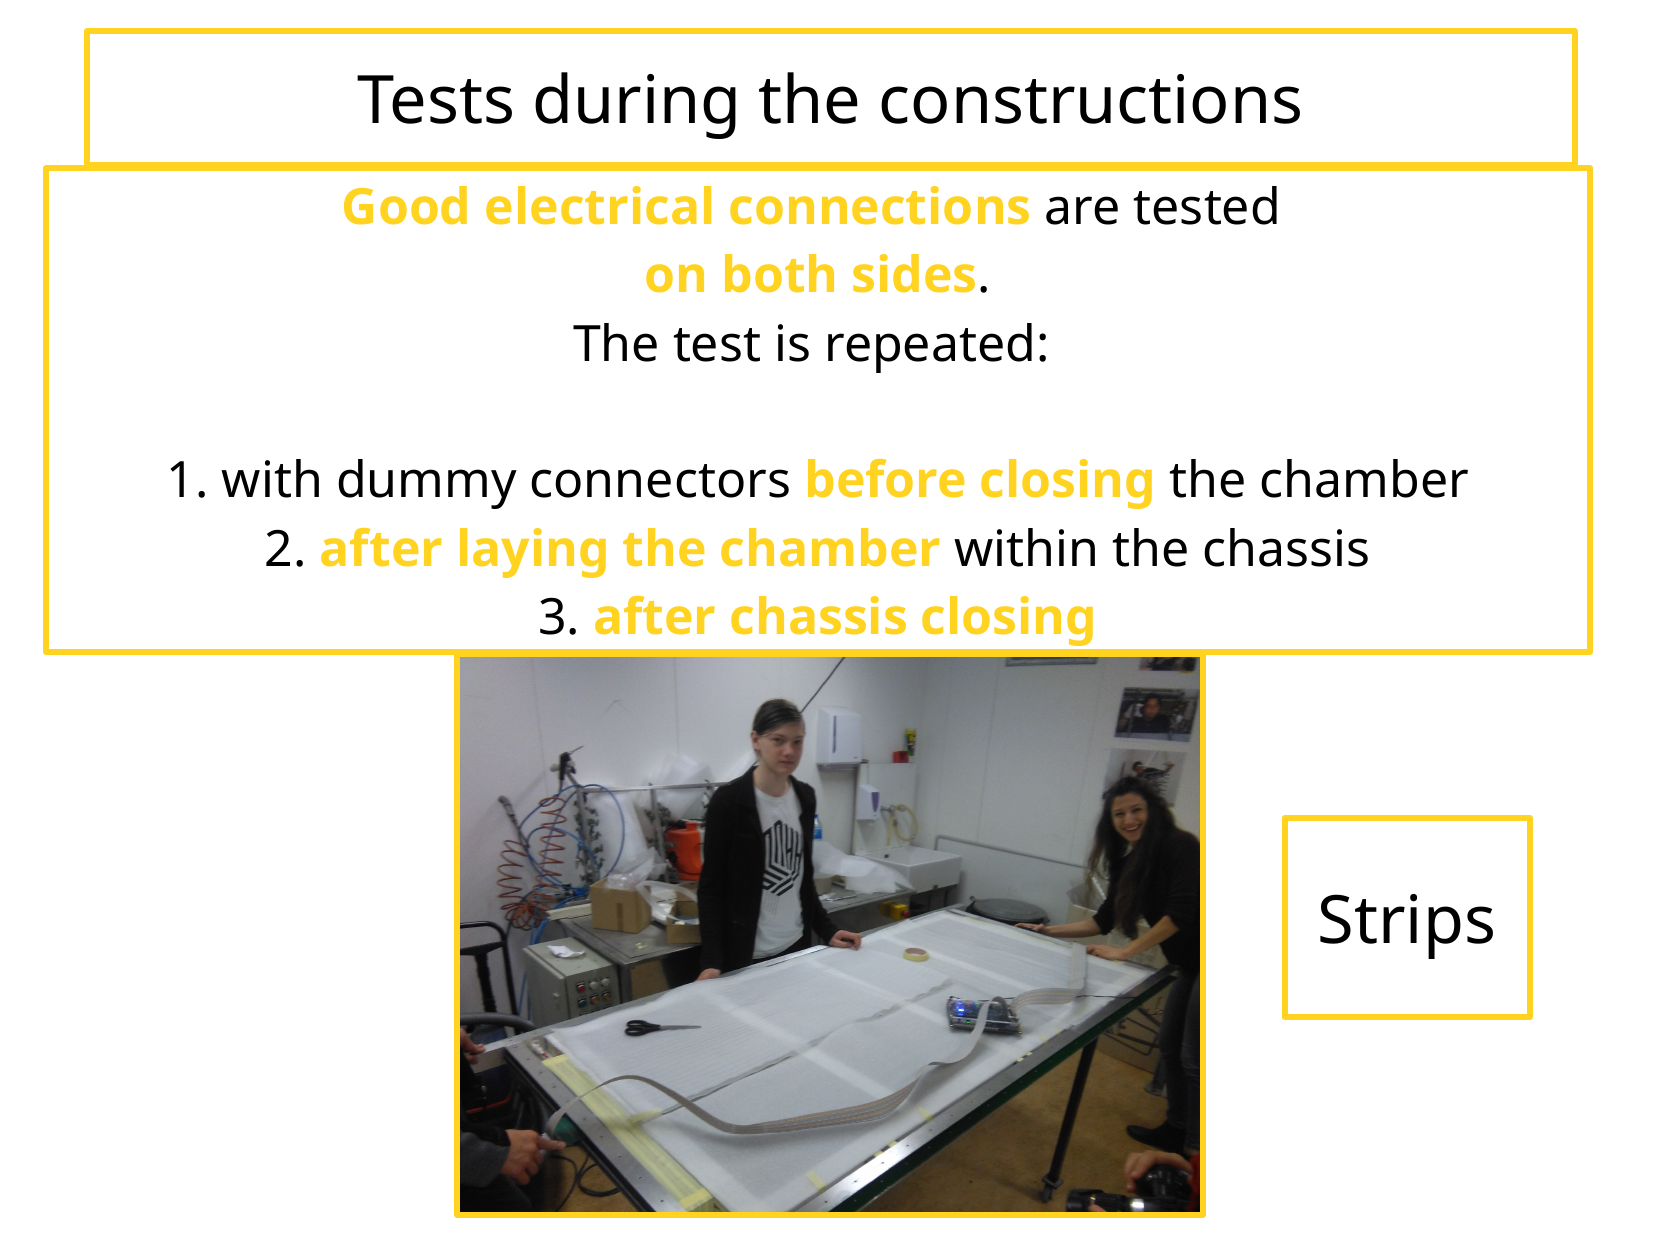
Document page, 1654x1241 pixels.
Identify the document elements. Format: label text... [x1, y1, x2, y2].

text_box Strips [1284, 817, 1530, 1018]
text_box Good electrical connections are tested on both sides. The test is repeated: 1. with dummy connectors before closing the chamber 2. after laying the chamber within the chassis 3. after chassis closing [46, 189, 1591, 632]
subtitle Tests during the constructions [86, 31, 1576, 165]
picture [460, 656, 1201, 1212]
